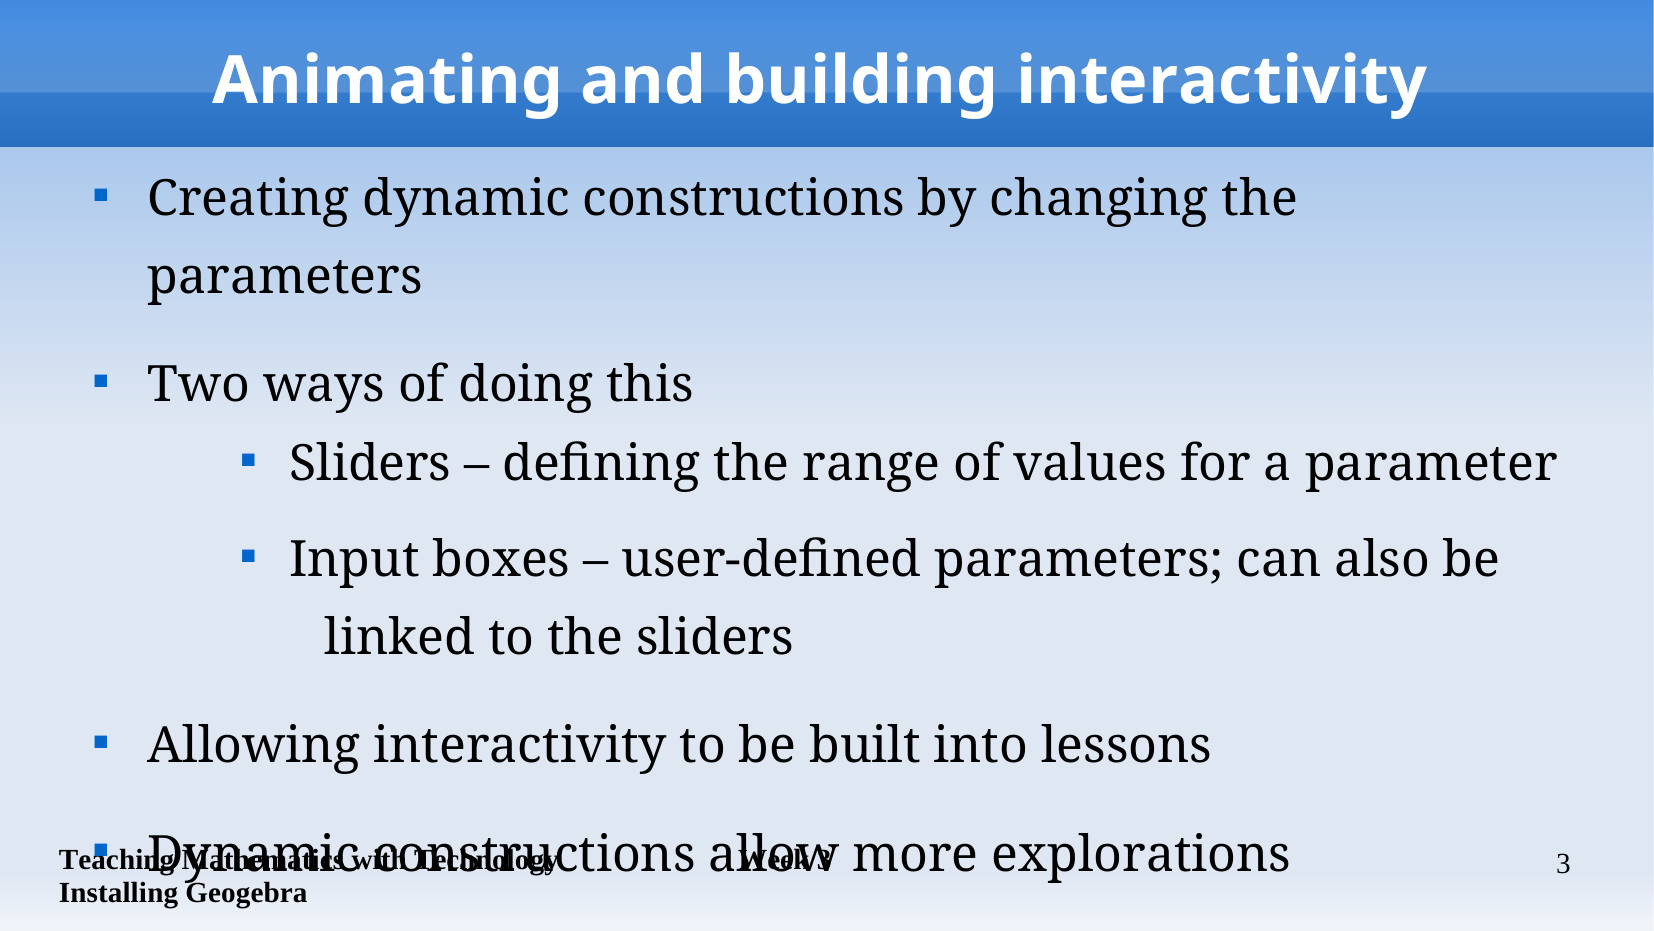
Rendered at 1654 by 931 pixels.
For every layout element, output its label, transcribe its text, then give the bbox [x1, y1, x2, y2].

picture [0, 0, 1654, 931]
title Animating and building interactivity [76, 0, 1565, 151]
list Creating dynamic constructions by changing the parameters Two ways of doing this Sliders – defining the range of values for a parameter Input boxes – user-defined parameters; can also be linked to the sliders Allowing interactivity to be built into lessons Dynamic constructions allow more explorations [76, 151, 1565, 816]
